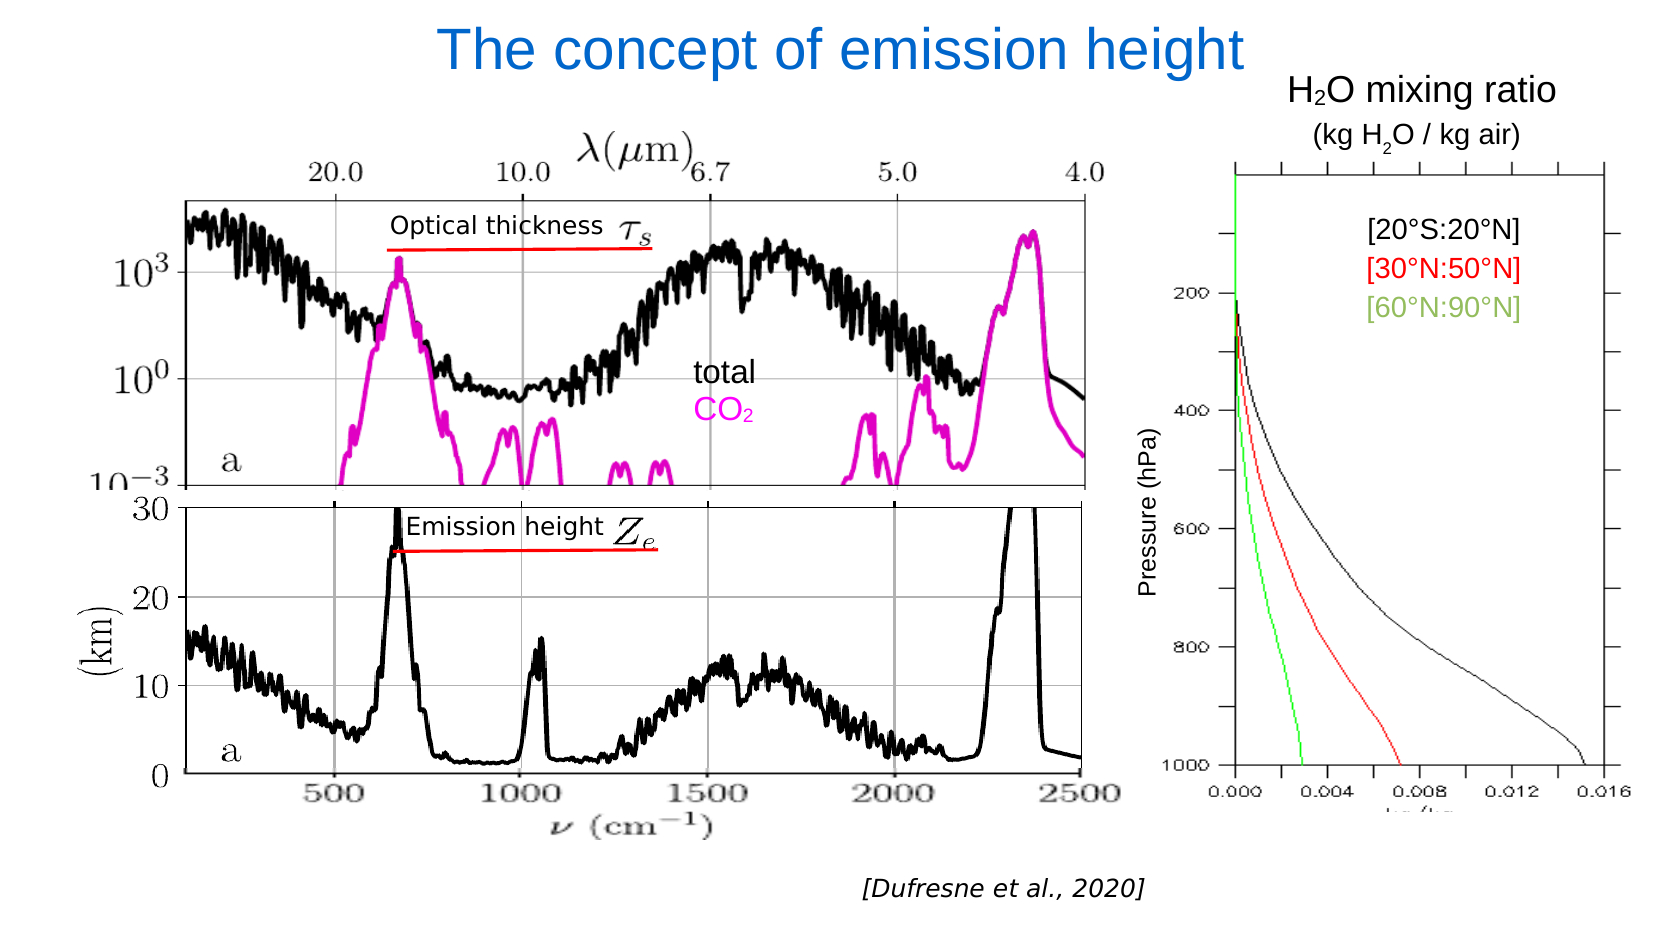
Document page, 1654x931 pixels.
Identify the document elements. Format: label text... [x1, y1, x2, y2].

text_box Emission height [348, 505, 619, 559]
picture [74, 131, 1132, 840]
text_box [20°S:20°N] [1282, 205, 1607, 245]
text_box The concept of emission height [185, 9, 1498, 91]
text_box H2O mixing ratio (kg H2O / kg air) [1215, 61, 1630, 189]
text_box Pressure (hPa) [1125, 390, 1169, 636]
text_box total CO2 [678, 345, 826, 448]
picture [1157, 156, 1633, 812]
text_box [60°N:90°N] [1282, 284, 1607, 346]
text_box [Dufresne et al., 2020] [651, 866, 1162, 920]
text_box Optical thickness [348, 203, 619, 258]
text_box [30°N:50°N] [1282, 245, 1607, 284]
